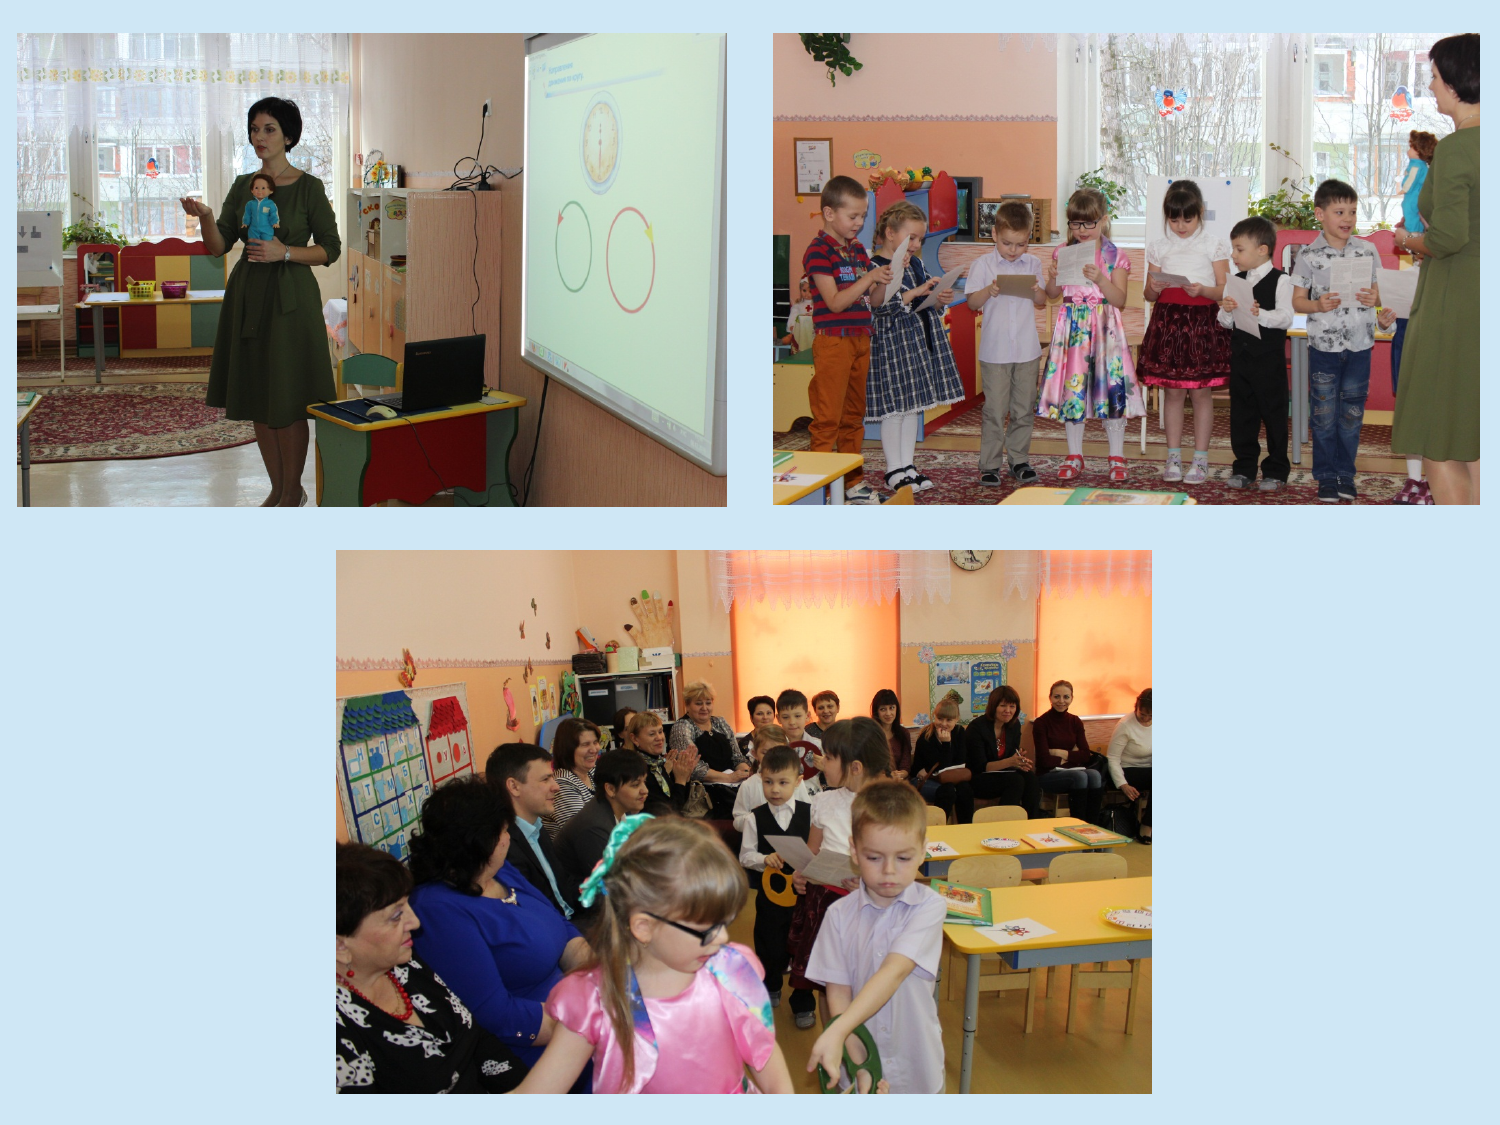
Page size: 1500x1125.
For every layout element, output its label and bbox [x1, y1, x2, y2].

picture [773, 33, 1480, 505]
picture [336, 550, 1152, 1094]
picture [17, 33, 727, 507]
